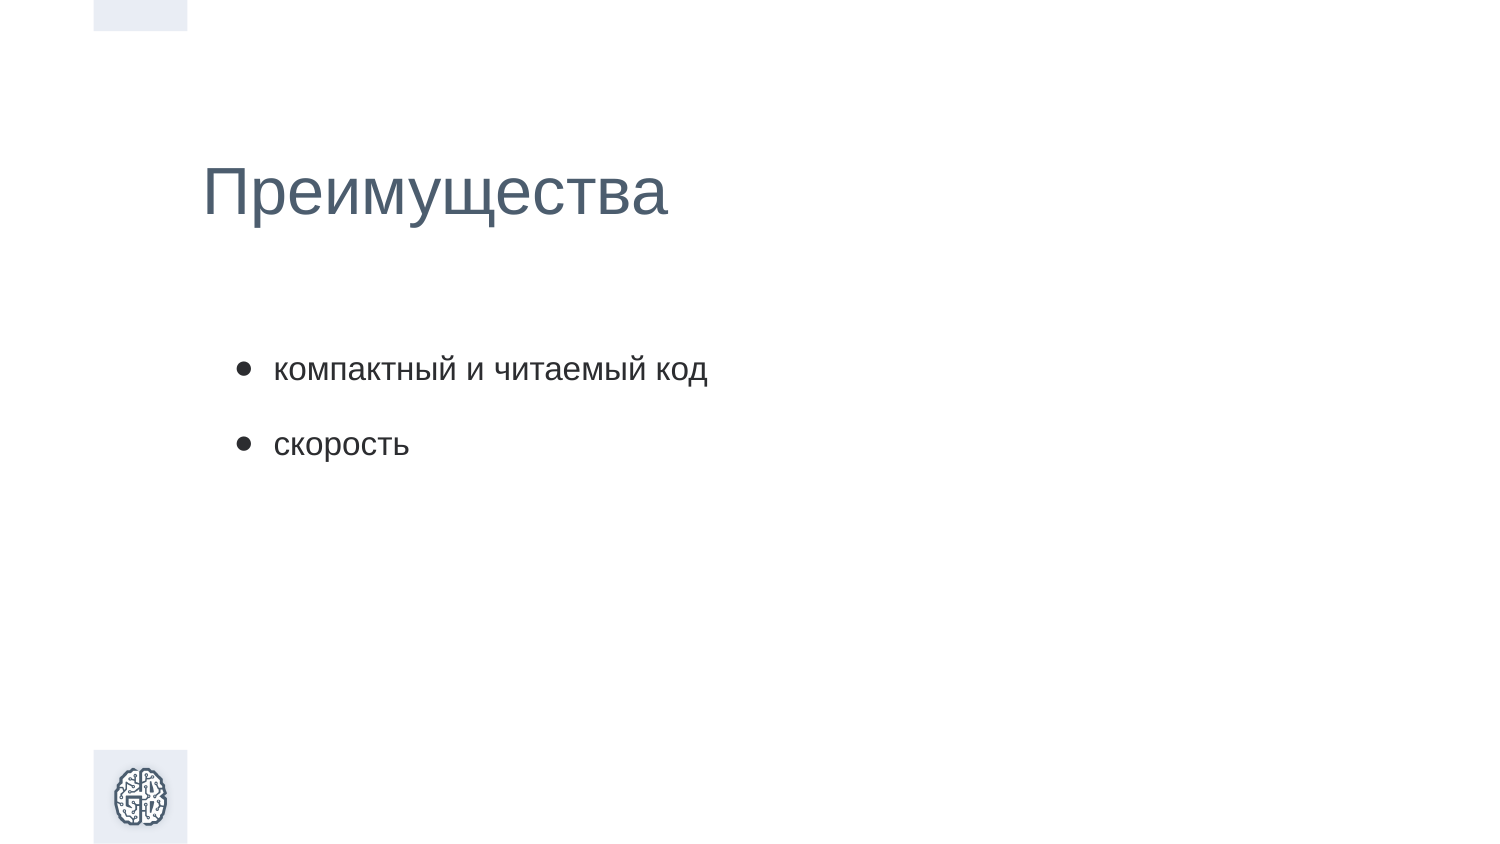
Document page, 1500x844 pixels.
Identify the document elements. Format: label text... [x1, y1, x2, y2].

picture [106, 760, 175, 834]
text_box скорость [187, 396, 1313, 469]
text_box Преимущества [187, 93, 1312, 282]
text_box компактный и читаемый код [187, 321, 1313, 394]
